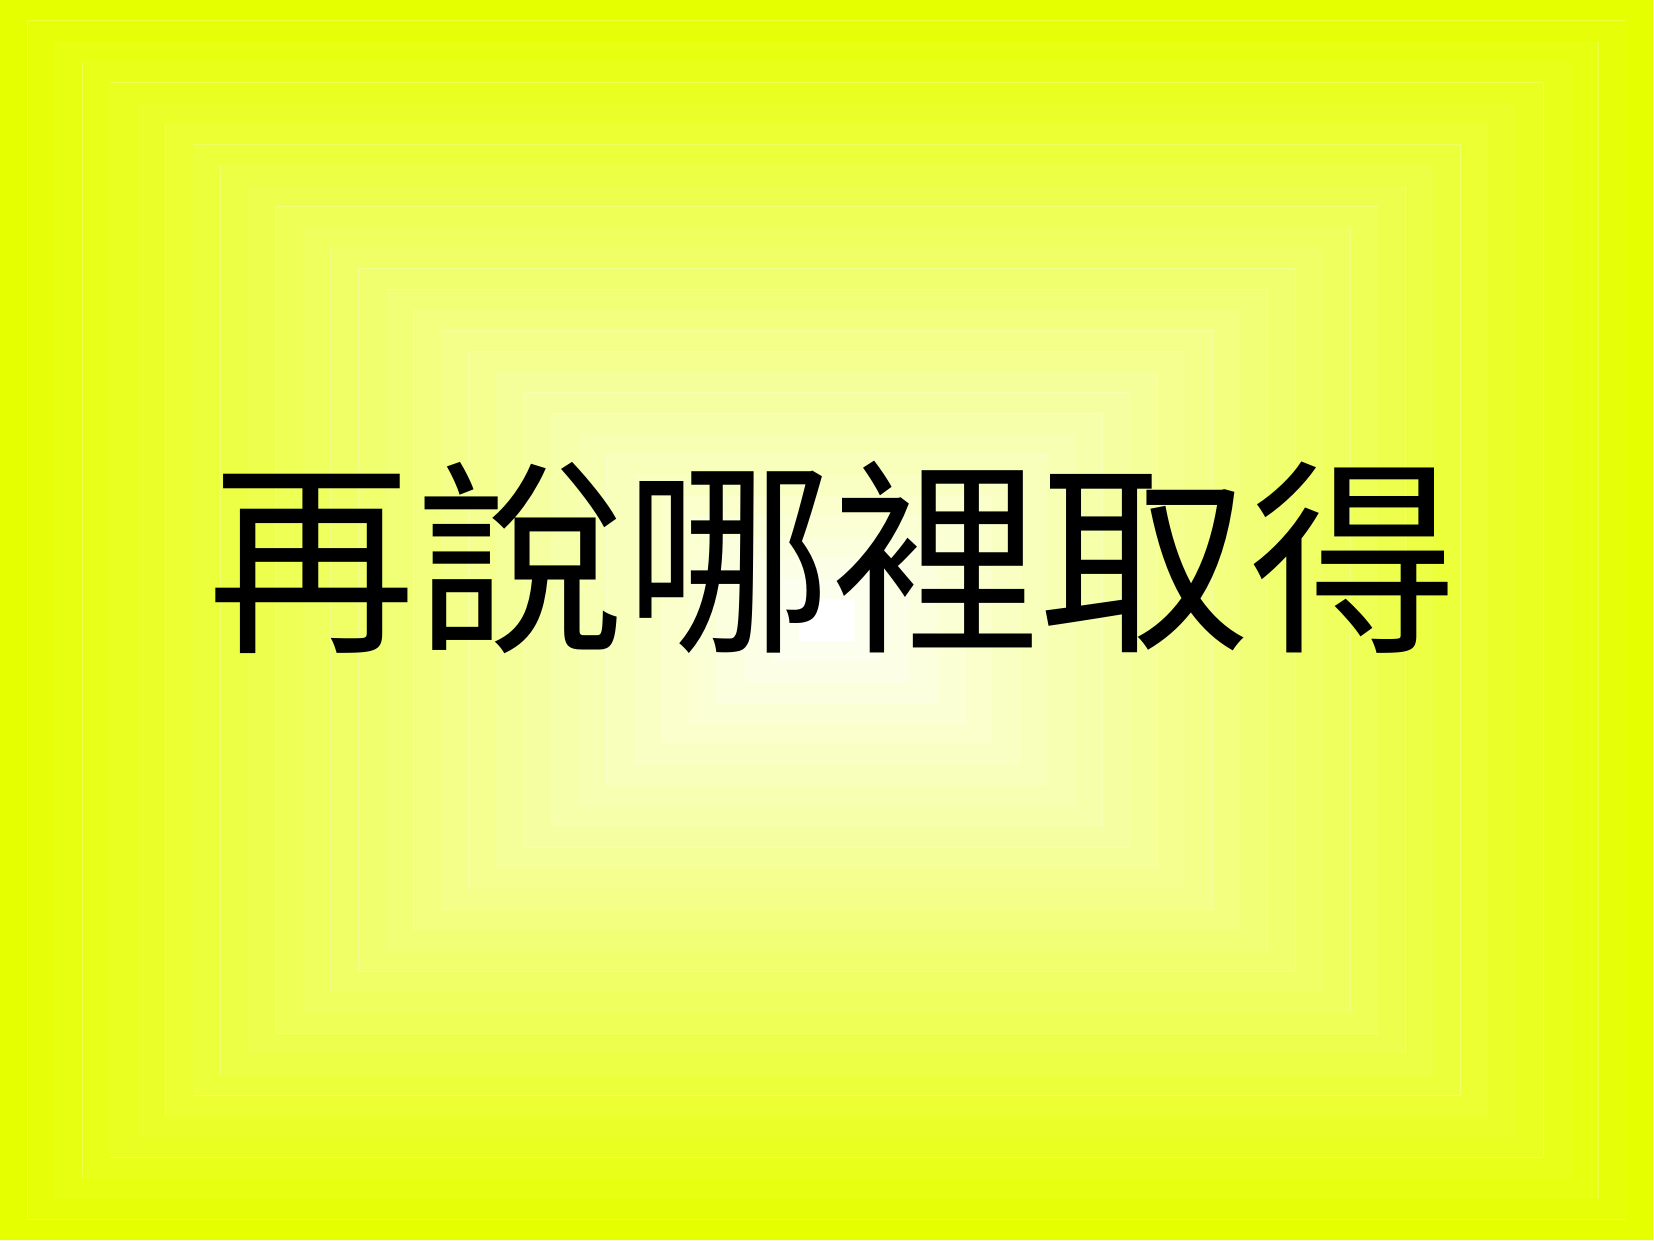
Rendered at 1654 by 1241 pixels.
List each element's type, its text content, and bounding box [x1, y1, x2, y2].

title 再說哪裡取得 [88, 441, 1577, 650]
